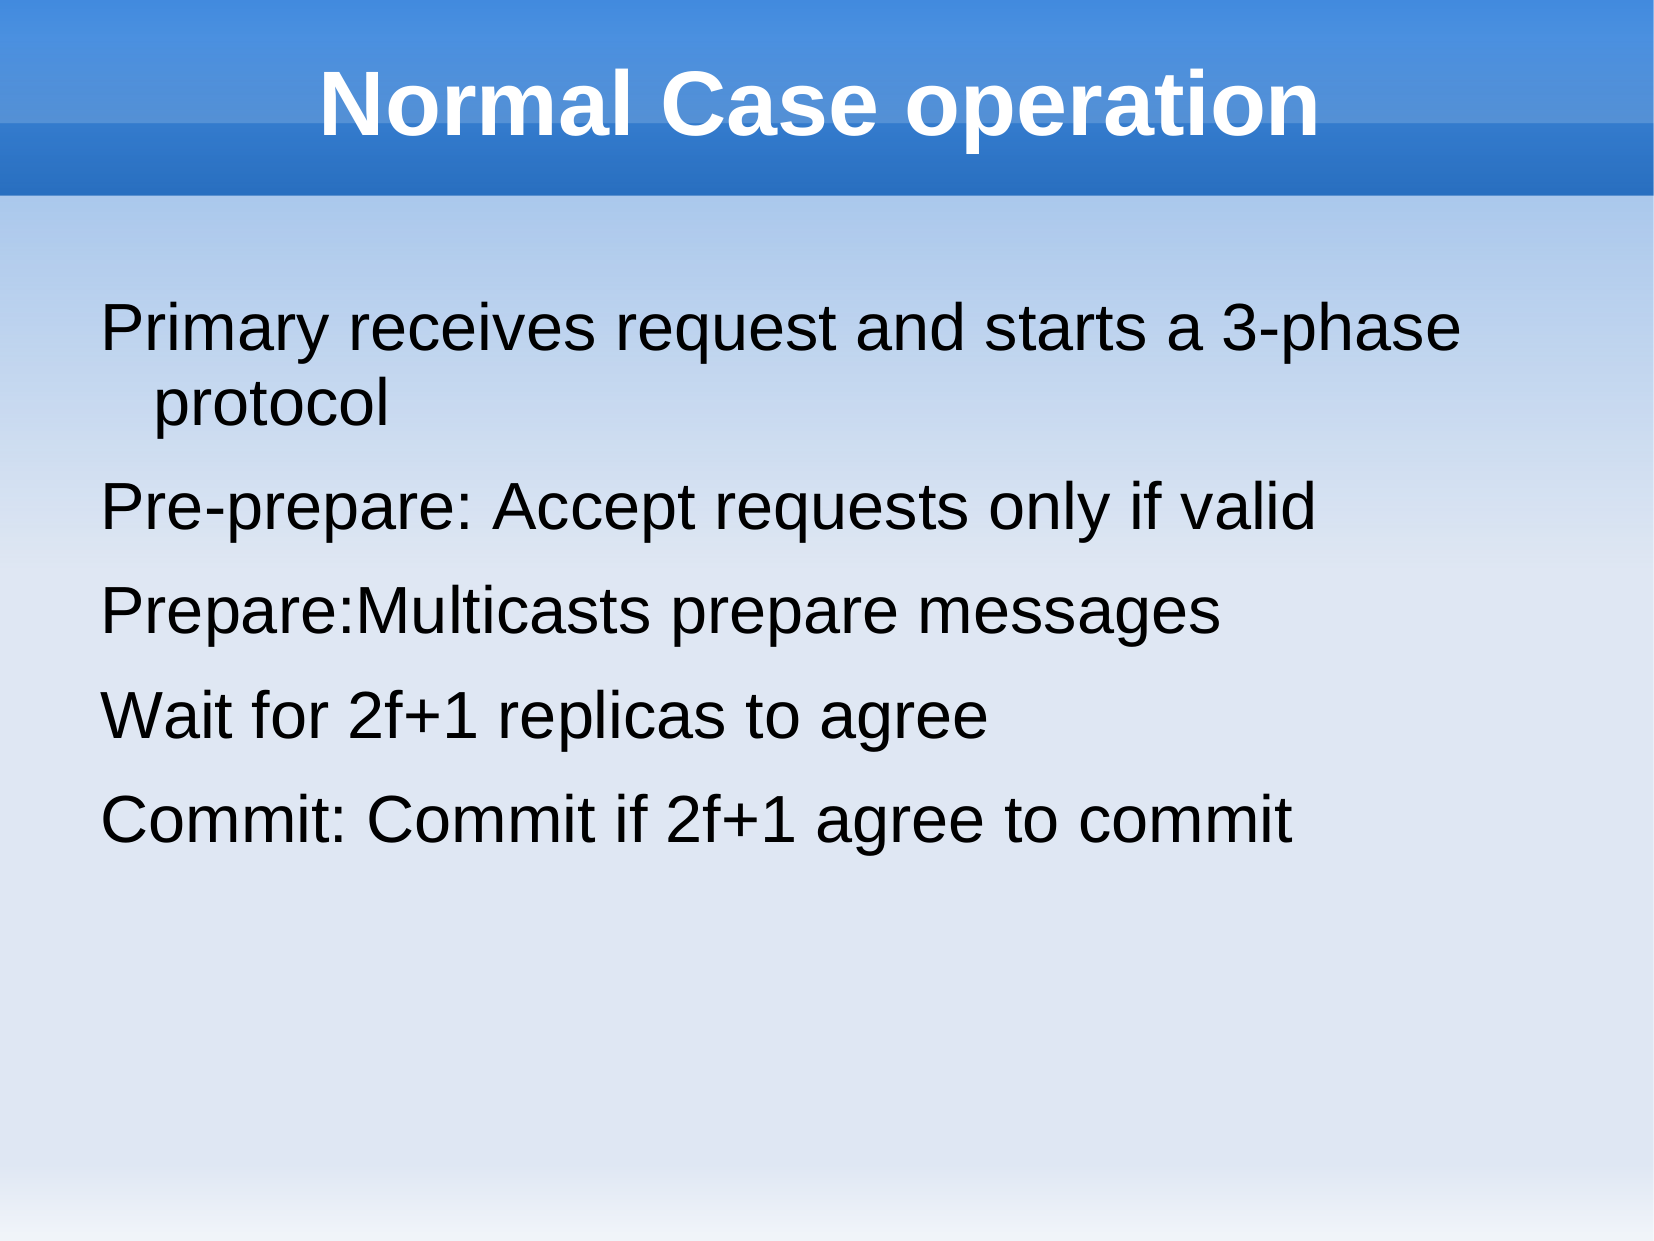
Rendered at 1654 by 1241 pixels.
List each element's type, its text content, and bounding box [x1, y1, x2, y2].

list Primary receives request and starts a 3-phase protocol Pre-prepare: Accept requests only if valid Prepare:Multicasts prepare messages Wait for 2f+1 replicas to agree Commit: Commit if 2f+1 agree to commit [82, 290, 1571, 1094]
picture [0, 0, 1654, 1241]
title Normal Case operation [76, 7, 1565, 200]
